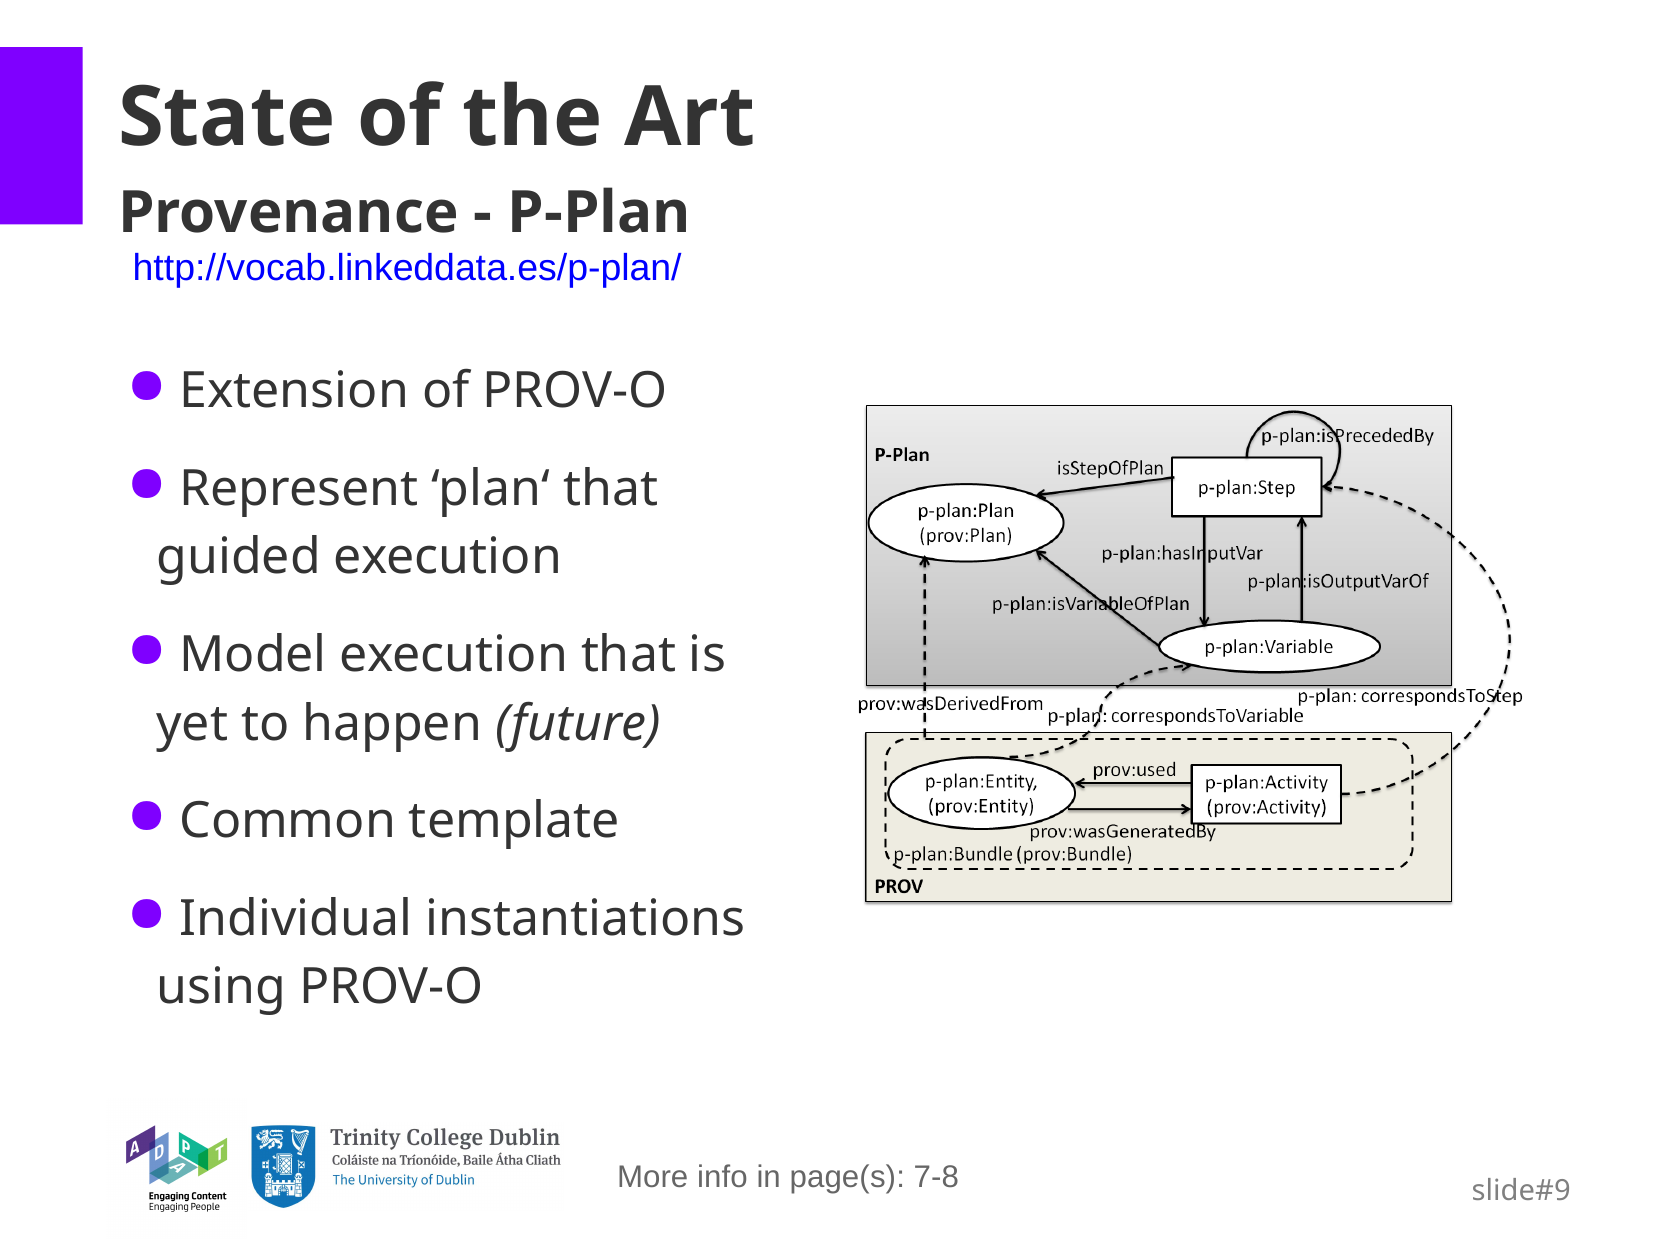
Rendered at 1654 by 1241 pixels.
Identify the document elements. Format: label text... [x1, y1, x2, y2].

picture [106, 1098, 247, 1239]
text_box More info in page(s): 7-8 [602, 1151, 1418, 1202]
title State of the Art Provenance - P-Plan [118, 49, 1571, 257]
list Extension of PROV-O Represent ‘plan‘ that guided execution Model execution that is yet to happen (future) Common template Individual instantiations using PROV-O [118, 354, 810, 1074]
text_box http://vocab.linkeddata.es/p-plan/ [117, 238, 697, 296]
picture [248, 1122, 564, 1211]
picture [844, 402, 1536, 908]
